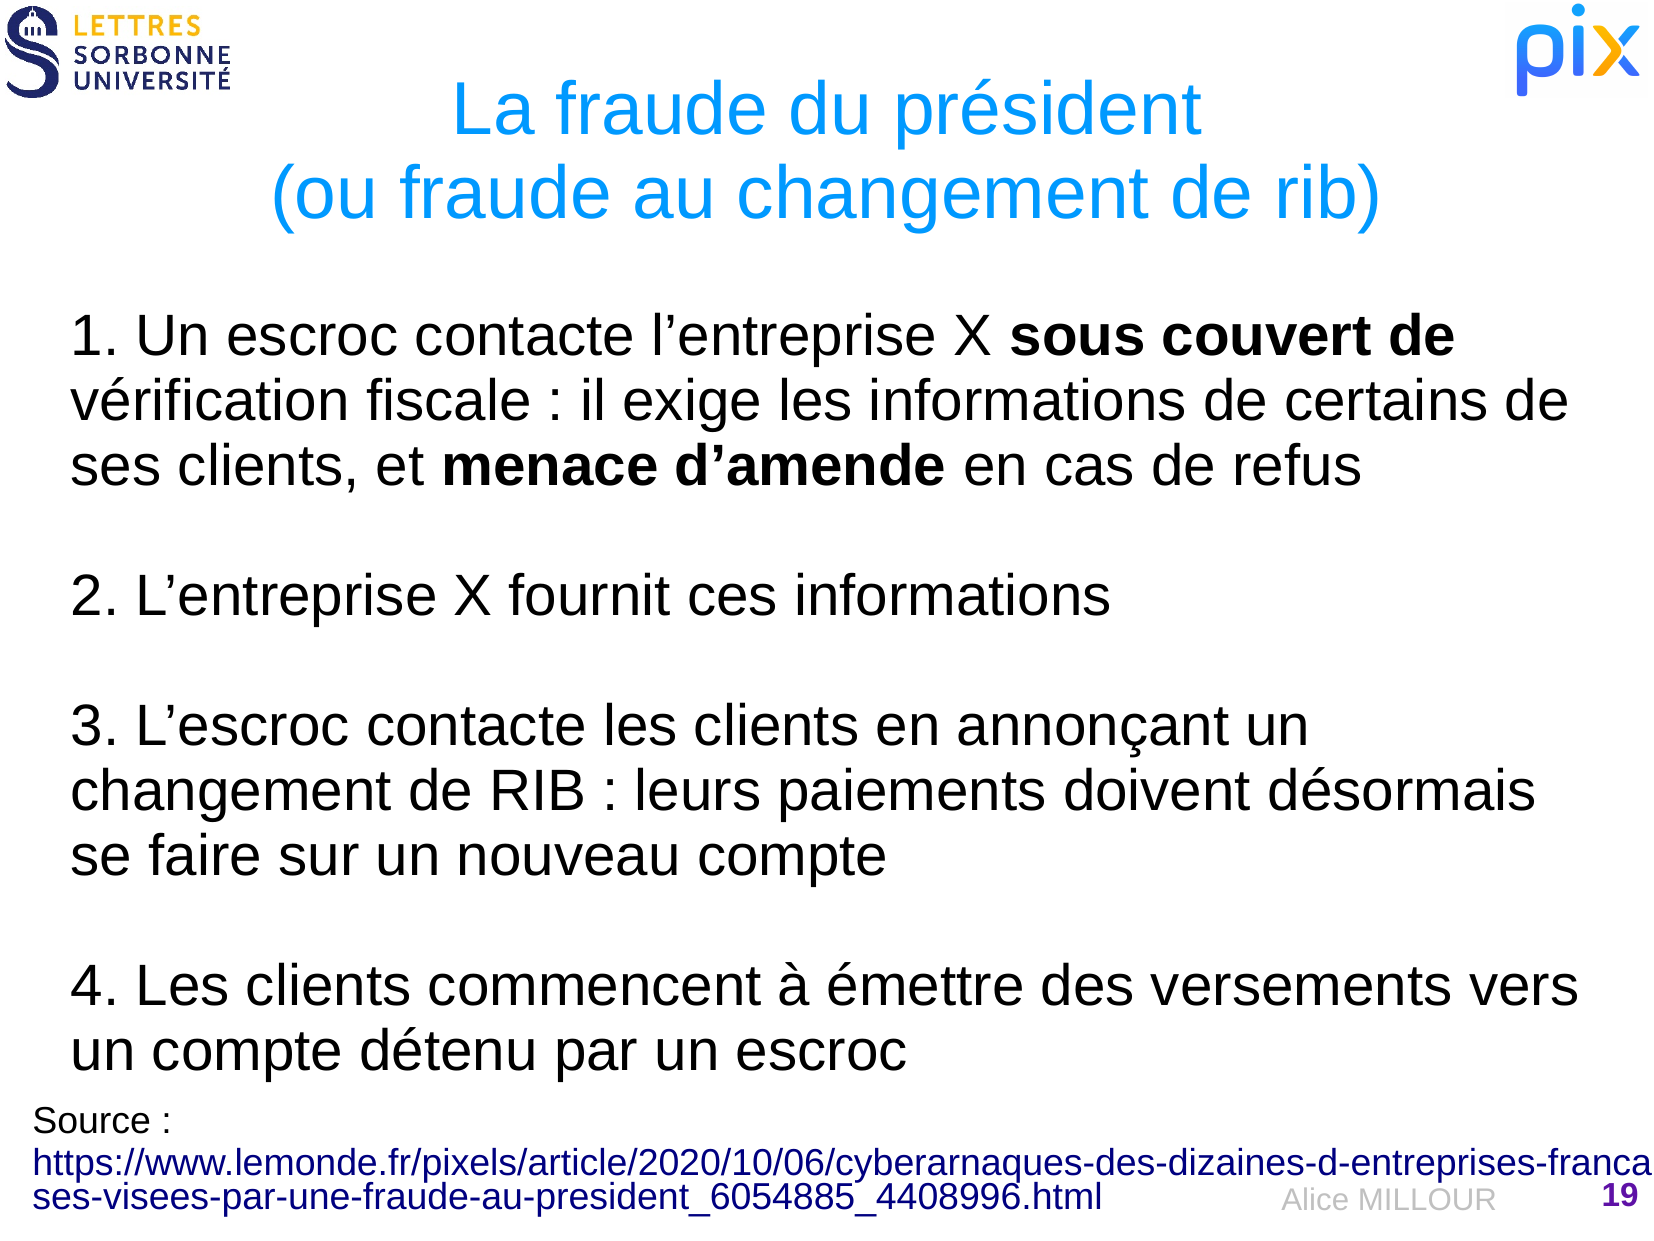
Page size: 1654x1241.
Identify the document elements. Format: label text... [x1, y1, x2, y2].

title La fraude du président (ou fraude au changement de rib) [82, 46, 1571, 254]
text_box Source : https://www.lemonde.fr/pixels/article/2020/10/06/cyberarnaques-des-dizaines-d-entreprises-francaises-visees-par-une-fraude-au-president_6054885_4408996.html [17, 1092, 1654, 1241]
picture [1505, 2, 1648, 98]
text_box 1. Un escroc contacte l’entreprise X sous couvert de vérification fiscale : il exige les informations de certains de ses clients, et menace d’amende en cas de refus 2. L’entreprise X fournit ces informations 3. L’escroc contacte les clients en annonçant un changement de RIB : leurs paiements doivent désormais se faire sur un nouveau compte 4. Les clients commencent à émettre des versements vers un compte détenu par un escroc [56, 295, 1616, 1221]
picture [5, 6, 230, 98]
